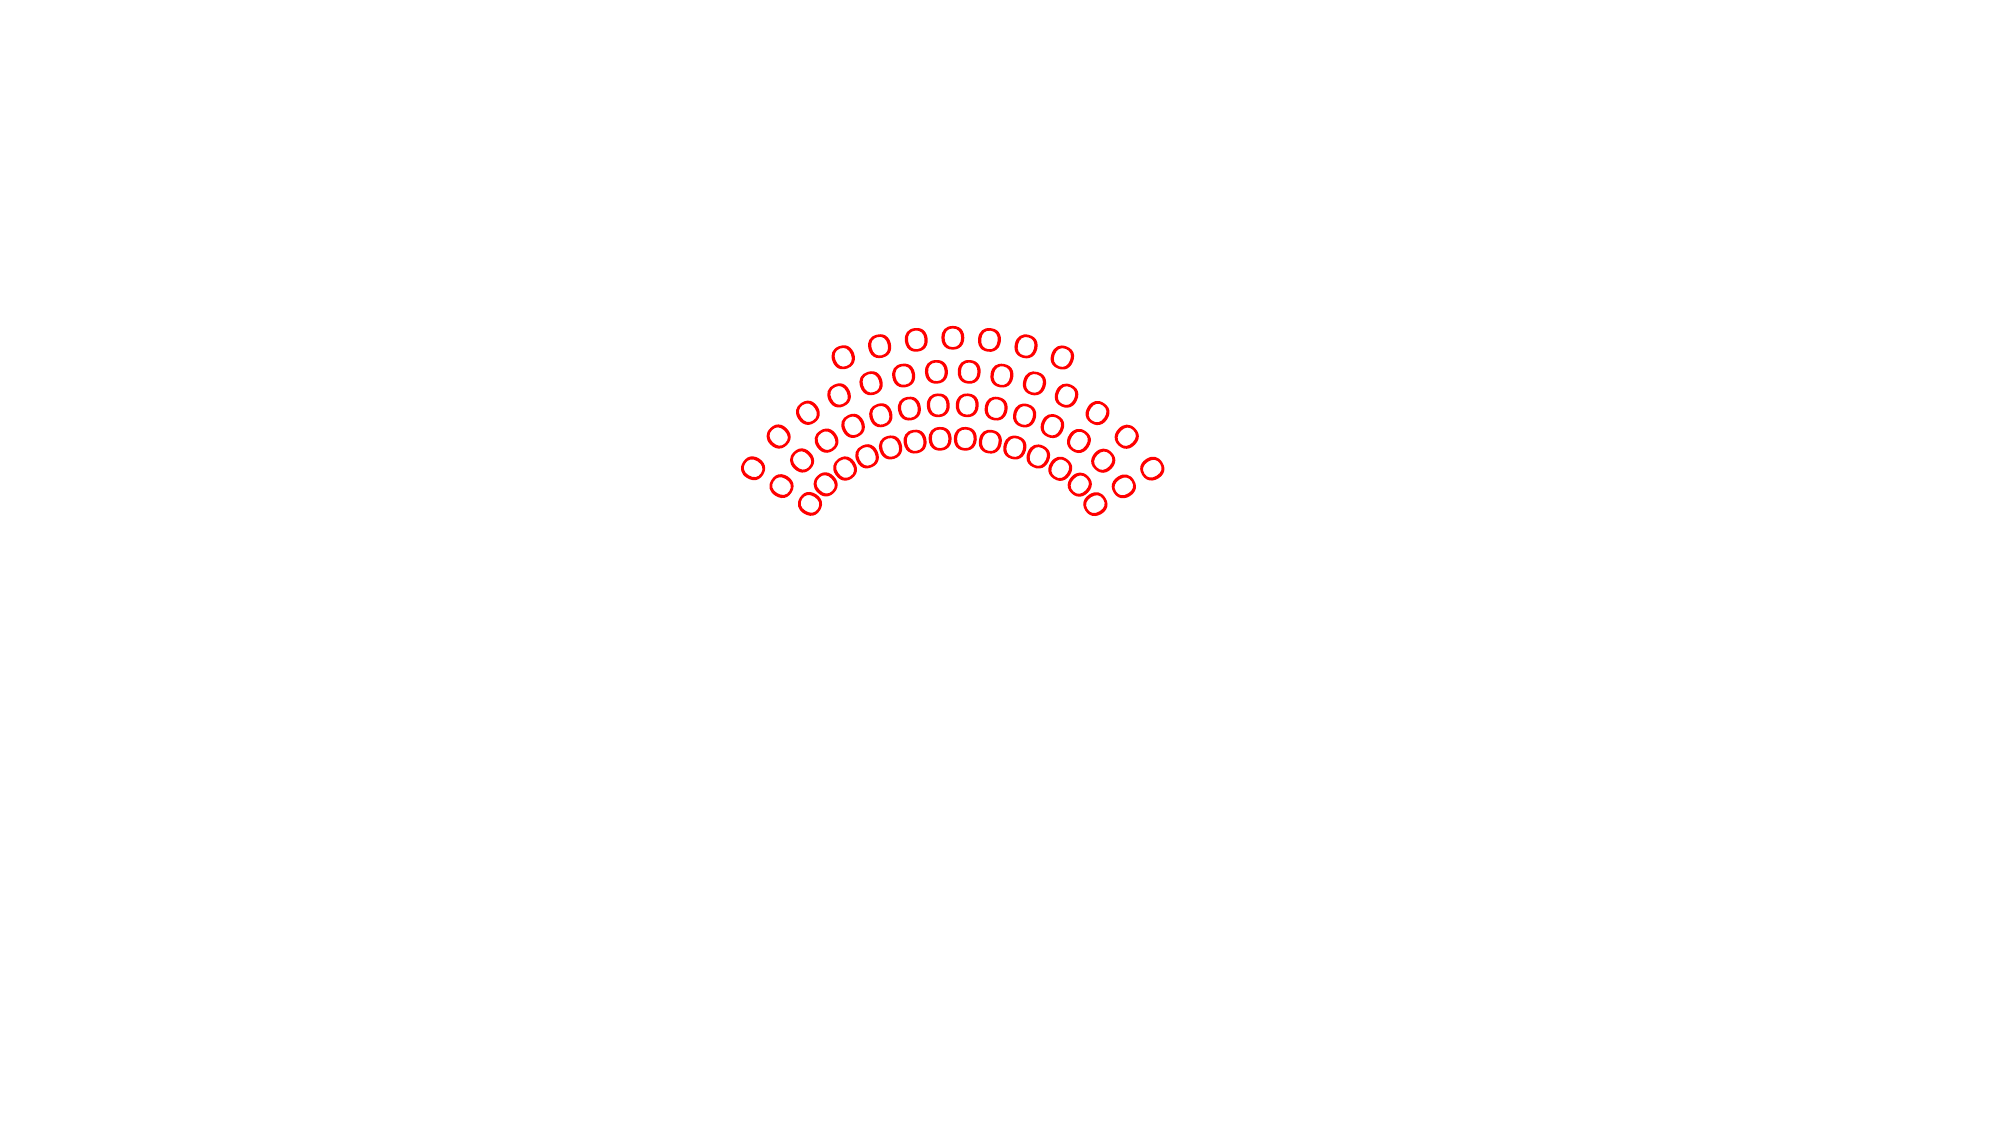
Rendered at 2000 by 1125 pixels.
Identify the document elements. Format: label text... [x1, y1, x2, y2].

text_box OOOOOOO OOOOOOO OOOOOOO OOOOOOO OOOOOOO OOOOOOO OOOOOOO [1026, 444, 1108, 517]
text_box OOOOOOO OOOOOOO OOOOOOO OOOOOOO OOOOOOO OOOOOOO OOOOOOO [798, 435, 903, 516]
